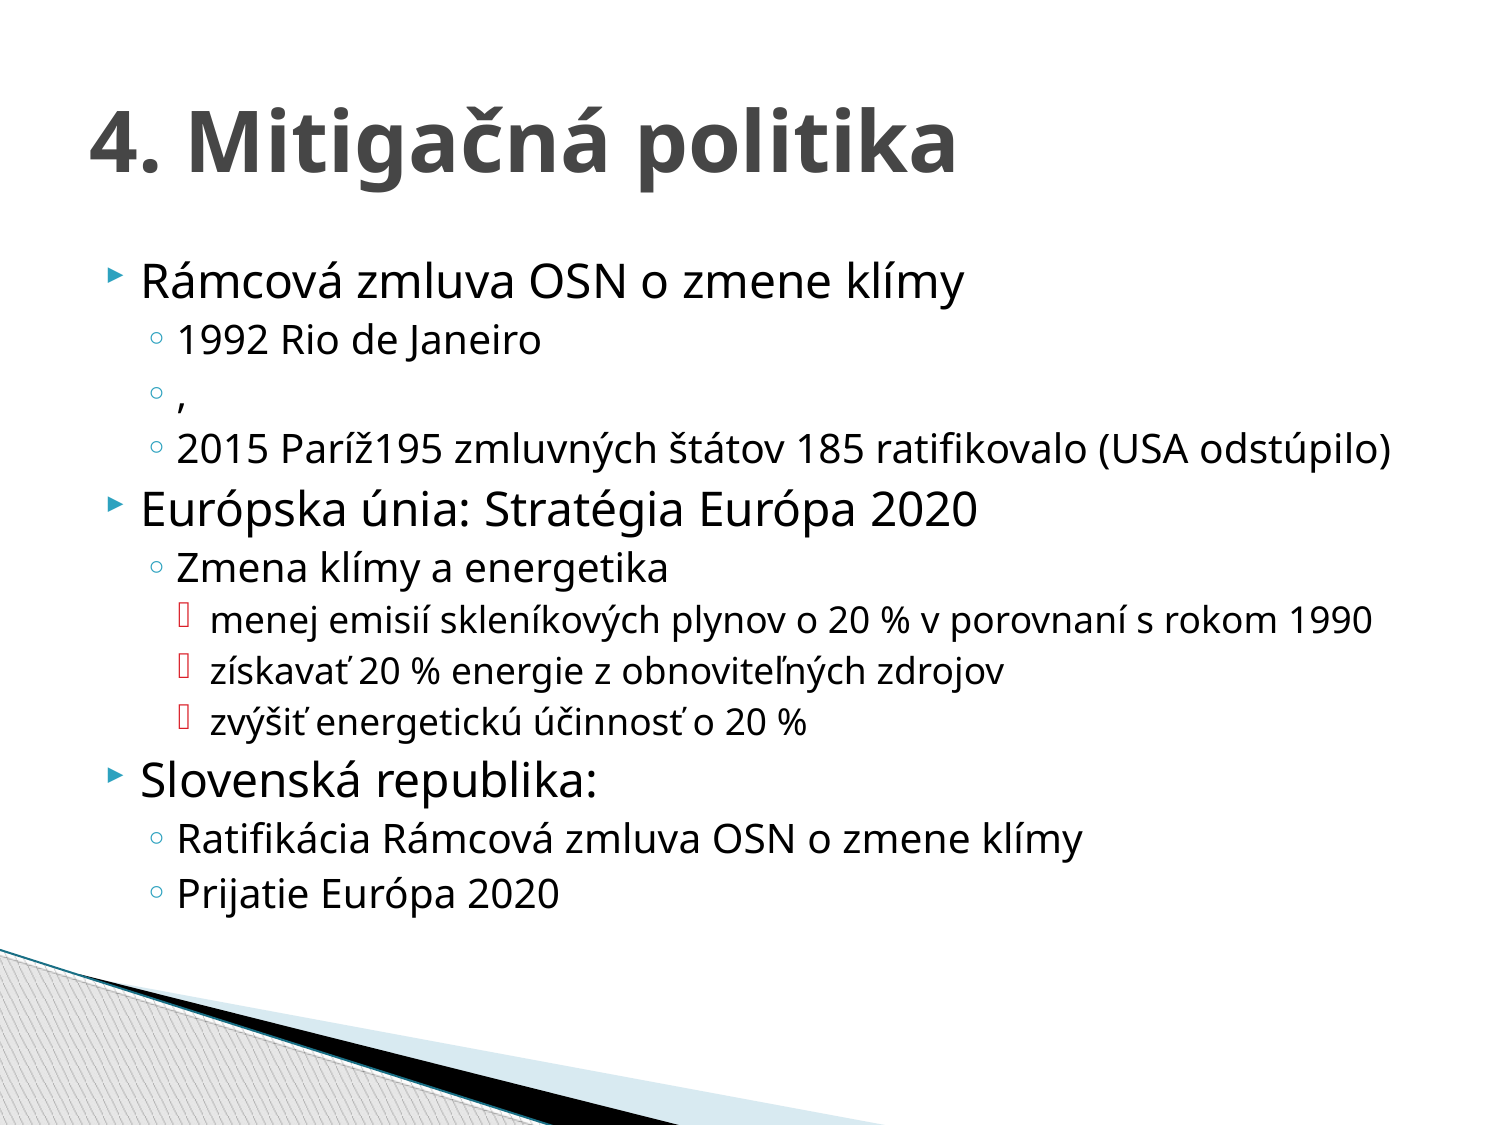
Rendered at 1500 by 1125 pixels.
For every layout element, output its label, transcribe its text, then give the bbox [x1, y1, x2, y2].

list Rámcová zmluva OSN o zmene klímy 1992 Rio de Janeiro , 2015 Paríž195 zmluvných štátov 185 ratifikovalo (USA odstúpilo) Európska únia: Stratégia Európa 2020 Zmena klímy a energetika menej emisií skleníkových plynov o 20 % v porovnaní s rokom 1990 získavať 20 % energie z obnoviteľných zdrojov zvýšiť energetickú účinnosť o 20 % Slovenská republika: Ratifikácia Rámcová zmluva OSN o zmene klímy Prijatie Európa 2020 [75, 243, 1425, 986]
title 4. Mitigačná politika [75, 45, 1425, 233]
